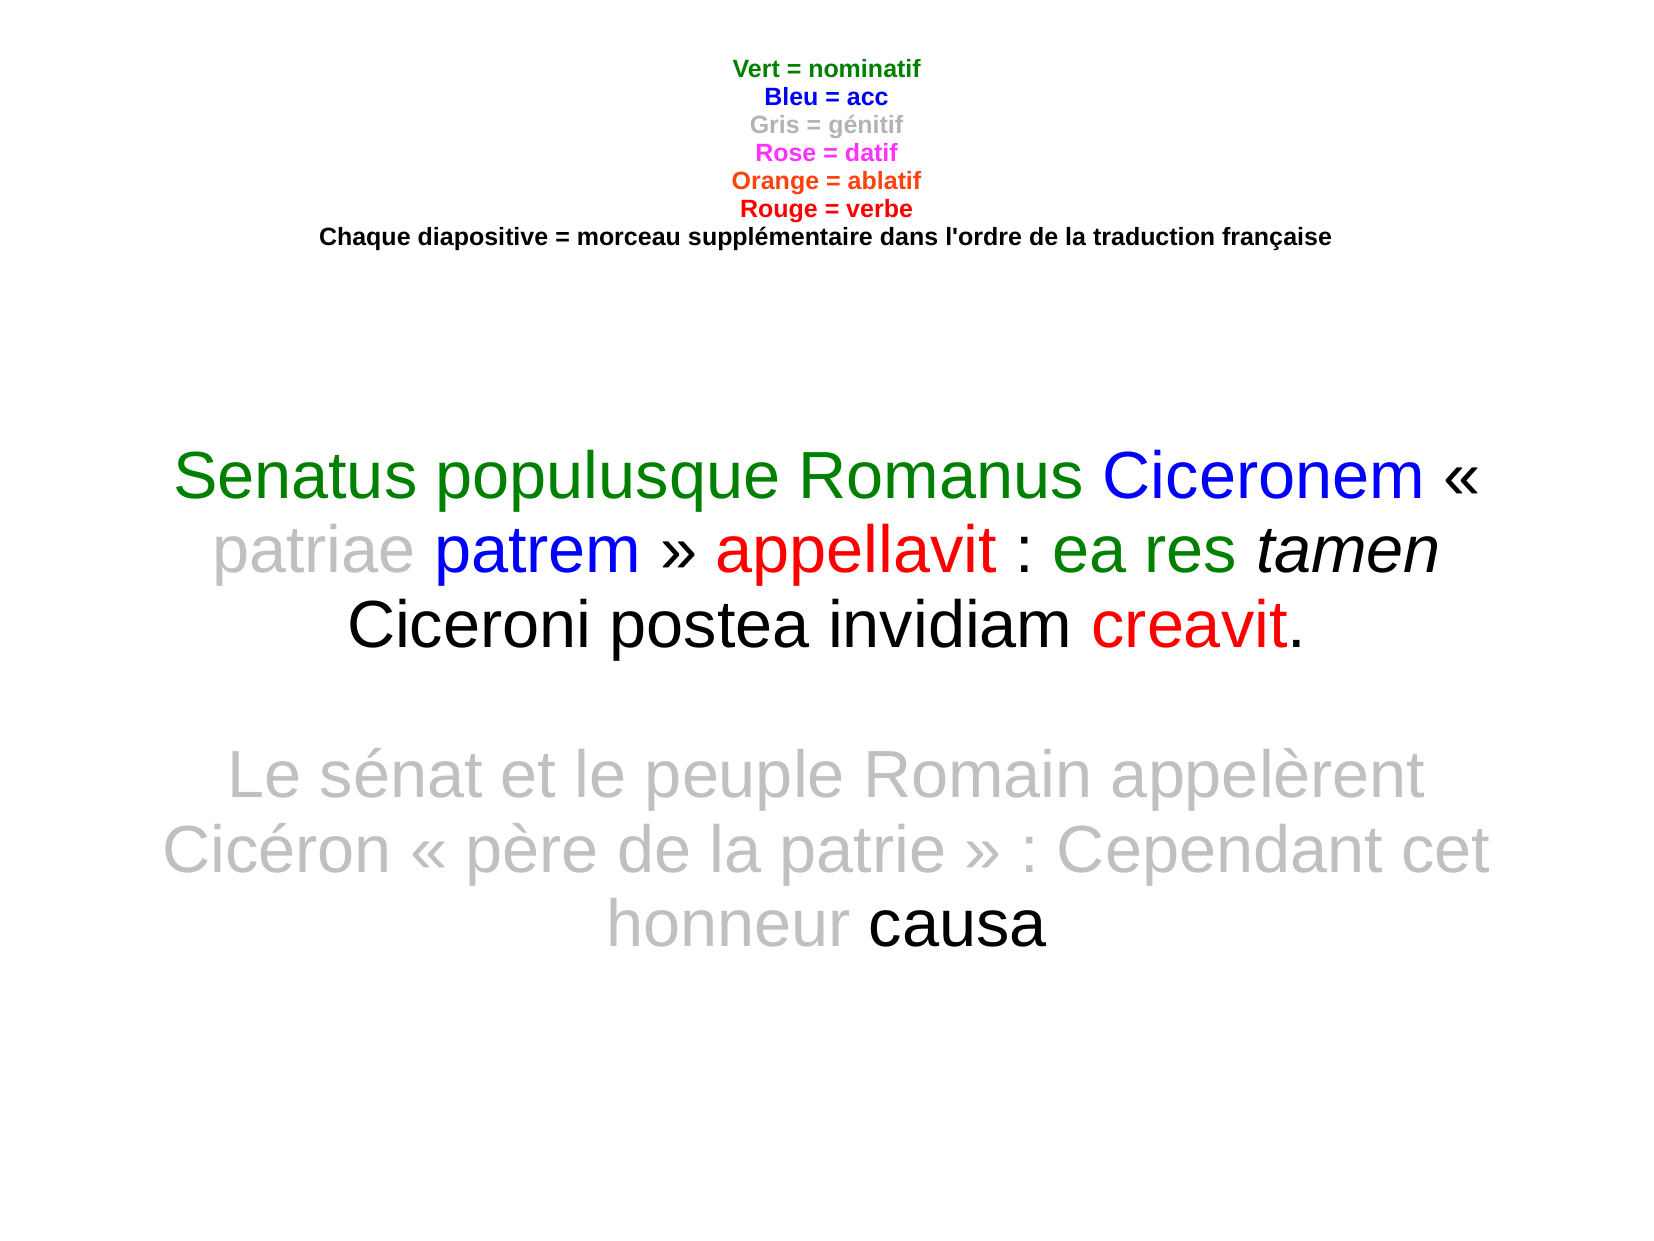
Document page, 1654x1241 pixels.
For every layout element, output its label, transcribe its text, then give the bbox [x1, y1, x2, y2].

title Vert = nominatif Bleu = acc Gris = génitif Rose = datif Orange = ablatif Rouge = verbe Chaque diapositive = morceau supplémentaire dans l'ordre de la traduction française [82, 49, 1571, 257]
subtitle Senatus populusque Romanus Ciceronem « patriae patrem » appellavit : ea res tamen Ciceroni postea invidiam creavit. Le sénat et le peuple Romain appelèrent Cicéron « père de la patrie » : Cependant cet honneur causa [82, 290, 1571, 1109]
